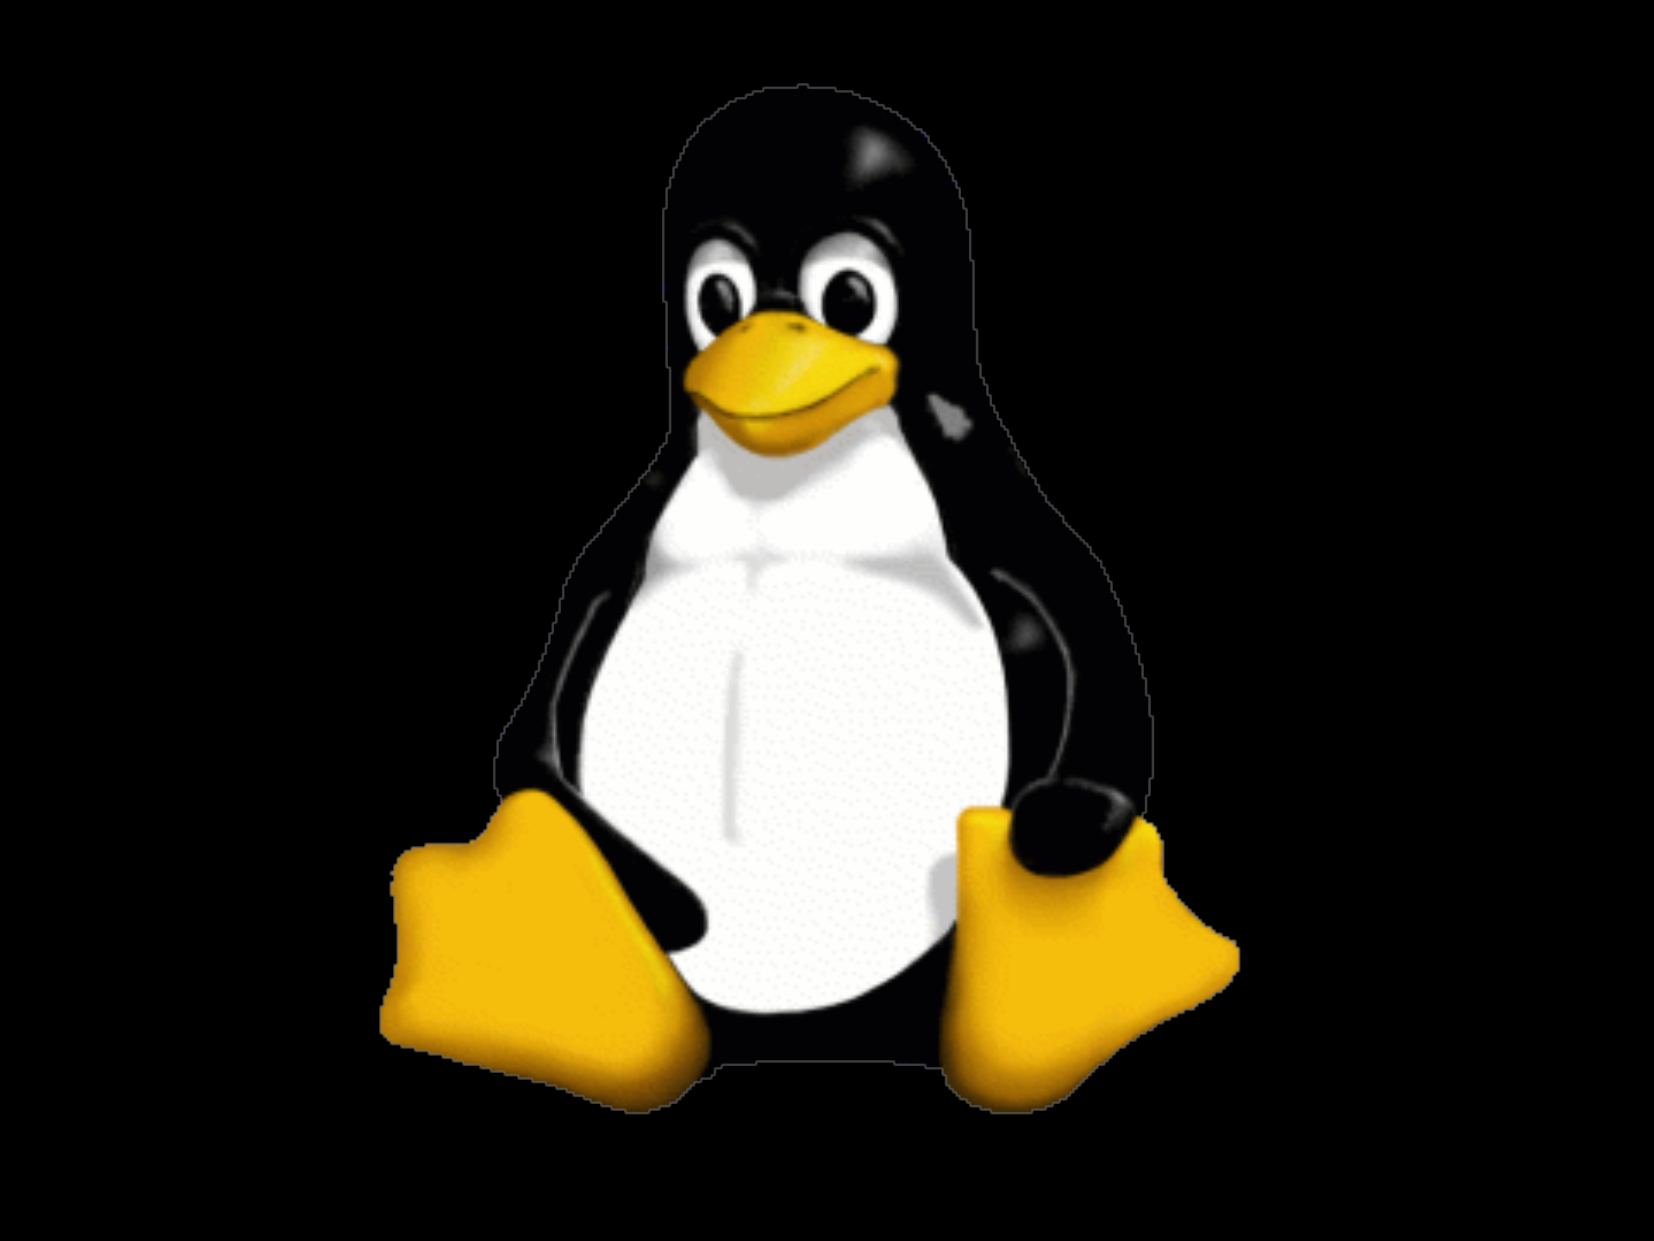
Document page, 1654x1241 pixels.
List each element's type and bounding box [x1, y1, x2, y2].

picture [354, 58, 1268, 1142]
